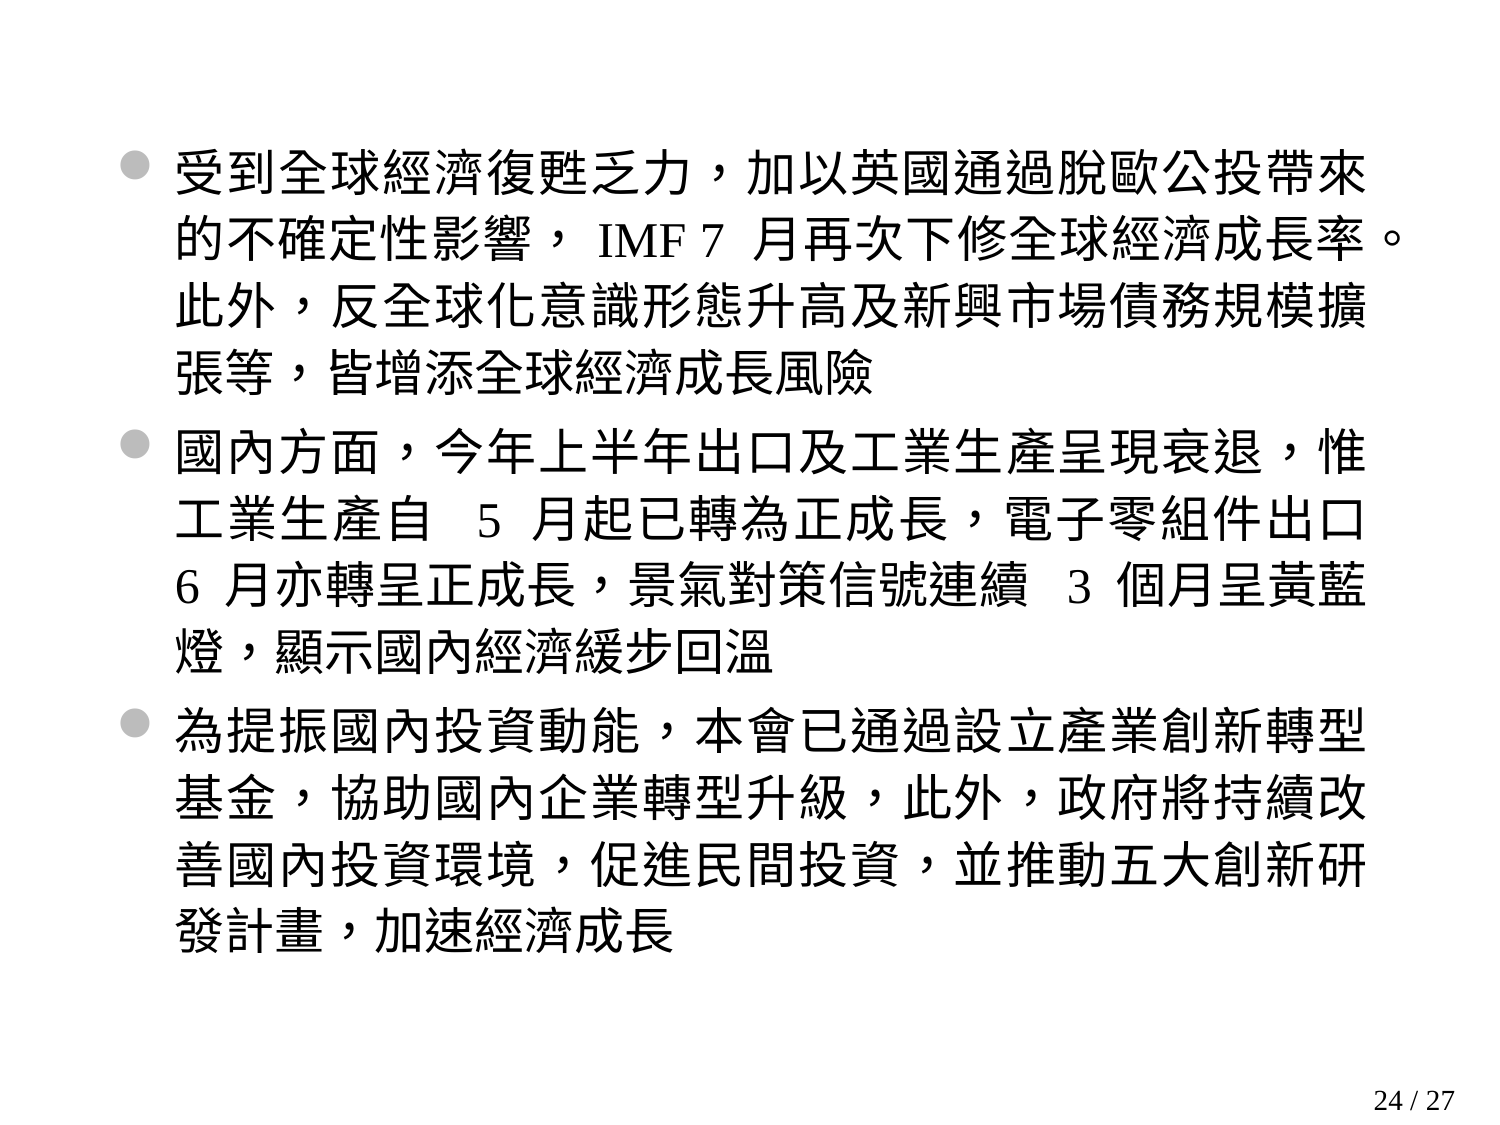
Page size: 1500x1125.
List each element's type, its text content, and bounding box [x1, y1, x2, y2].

text_box 受到全球經濟復甦乏力，加以英國通過脫歐公投帶來的不確定性影響，IMF 7 月再次下修全球經濟成長率。此外，反全球化意識形態升高及新興市場債務規模擴張等，皆增添全球經濟成長風險 國內方面，今年上半年出口及工業生產呈現衰退，惟工業生產自 5 月起已轉為正成長，電子零組件出口 6 月亦轉呈正成長，景氣對策信號連續 3 個月呈黃藍燈，顯示國內經濟緩步回溫 為提振國內投資動能，本會已通過設立產業創新轉型基金，協助國內企業轉型升級，此外，政府將持續改善國內投資環境，促進民間投資，並推動五大創新研發計畫，加速經濟成長 [68, 101, 1416, 1024]
